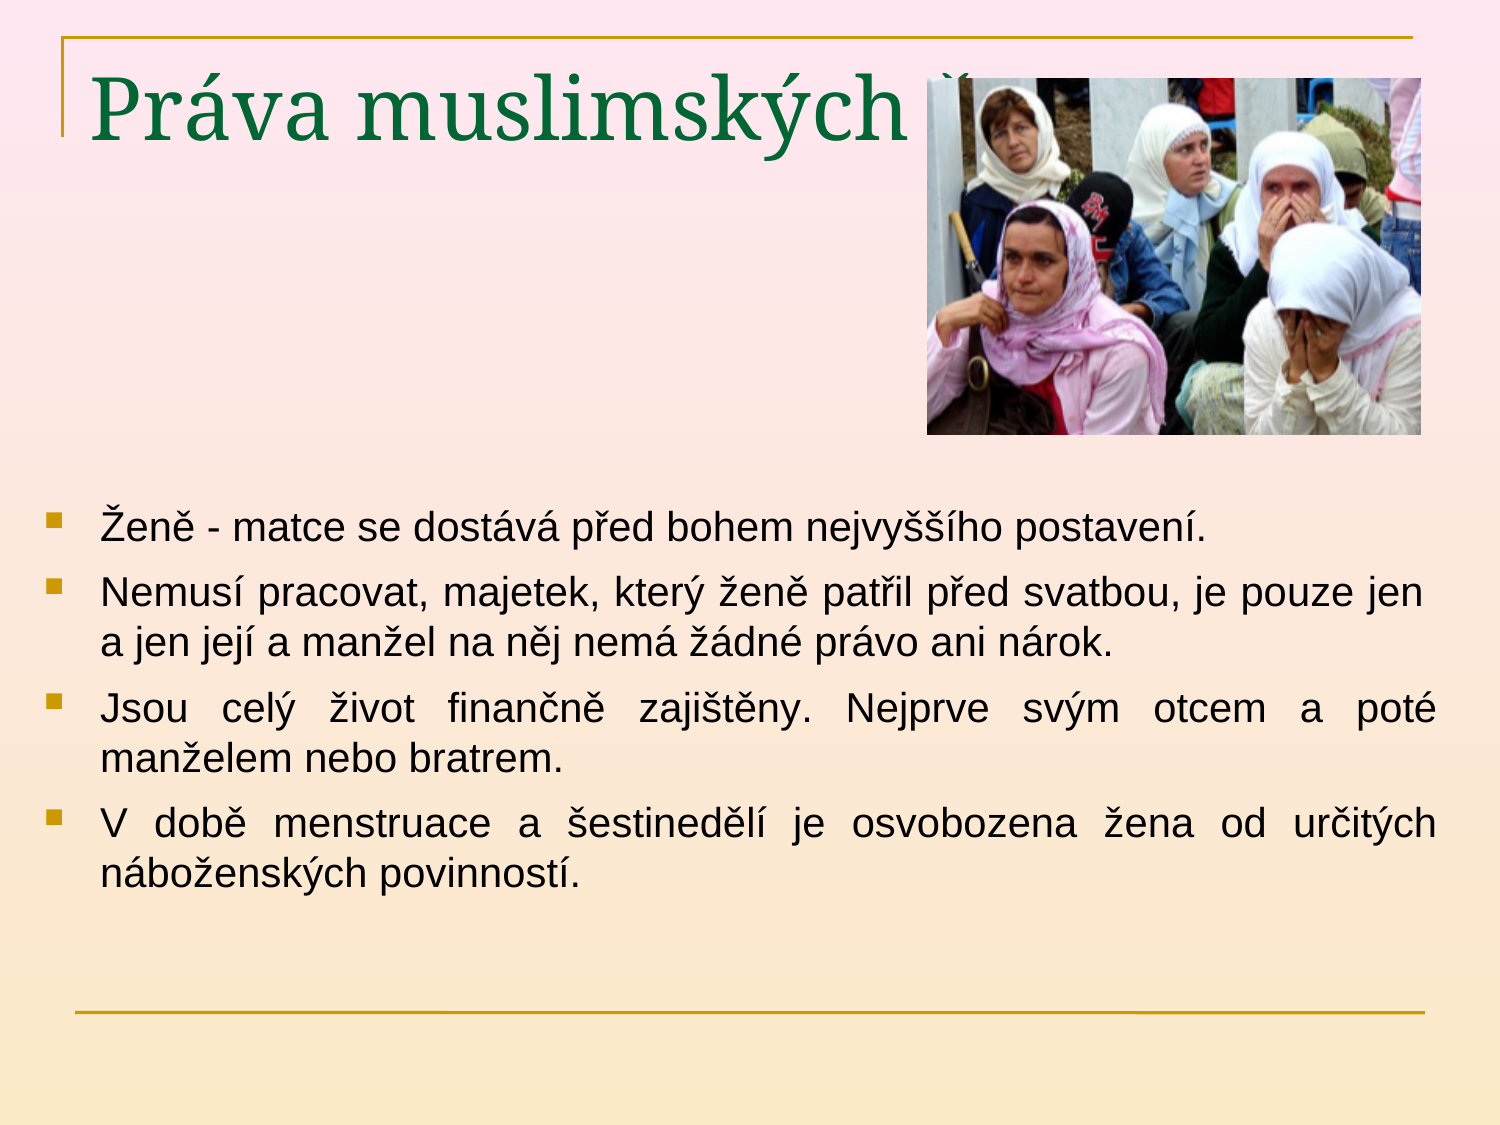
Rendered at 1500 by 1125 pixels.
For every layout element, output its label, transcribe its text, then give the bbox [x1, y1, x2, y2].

list Ženě - matce se dostává před bohem nejvyššího postavení. Nemusí pracovat, majetek, který ženě patřil před svatbou, je pouze jen a jen její a manžel na něj nemá žádné právo ani nárok. Jsou celý život finančně zajištěny. Nejprve svým otcem a poté manželem nebo bratrem. V době menstruace a šestinedělí je osvobozena žena od určitých náboženských povinností. [29, 491, 1453, 1052]
picture [927, 78, 1421, 435]
title Práva muslimských žen [75, 45, 1426, 233]
